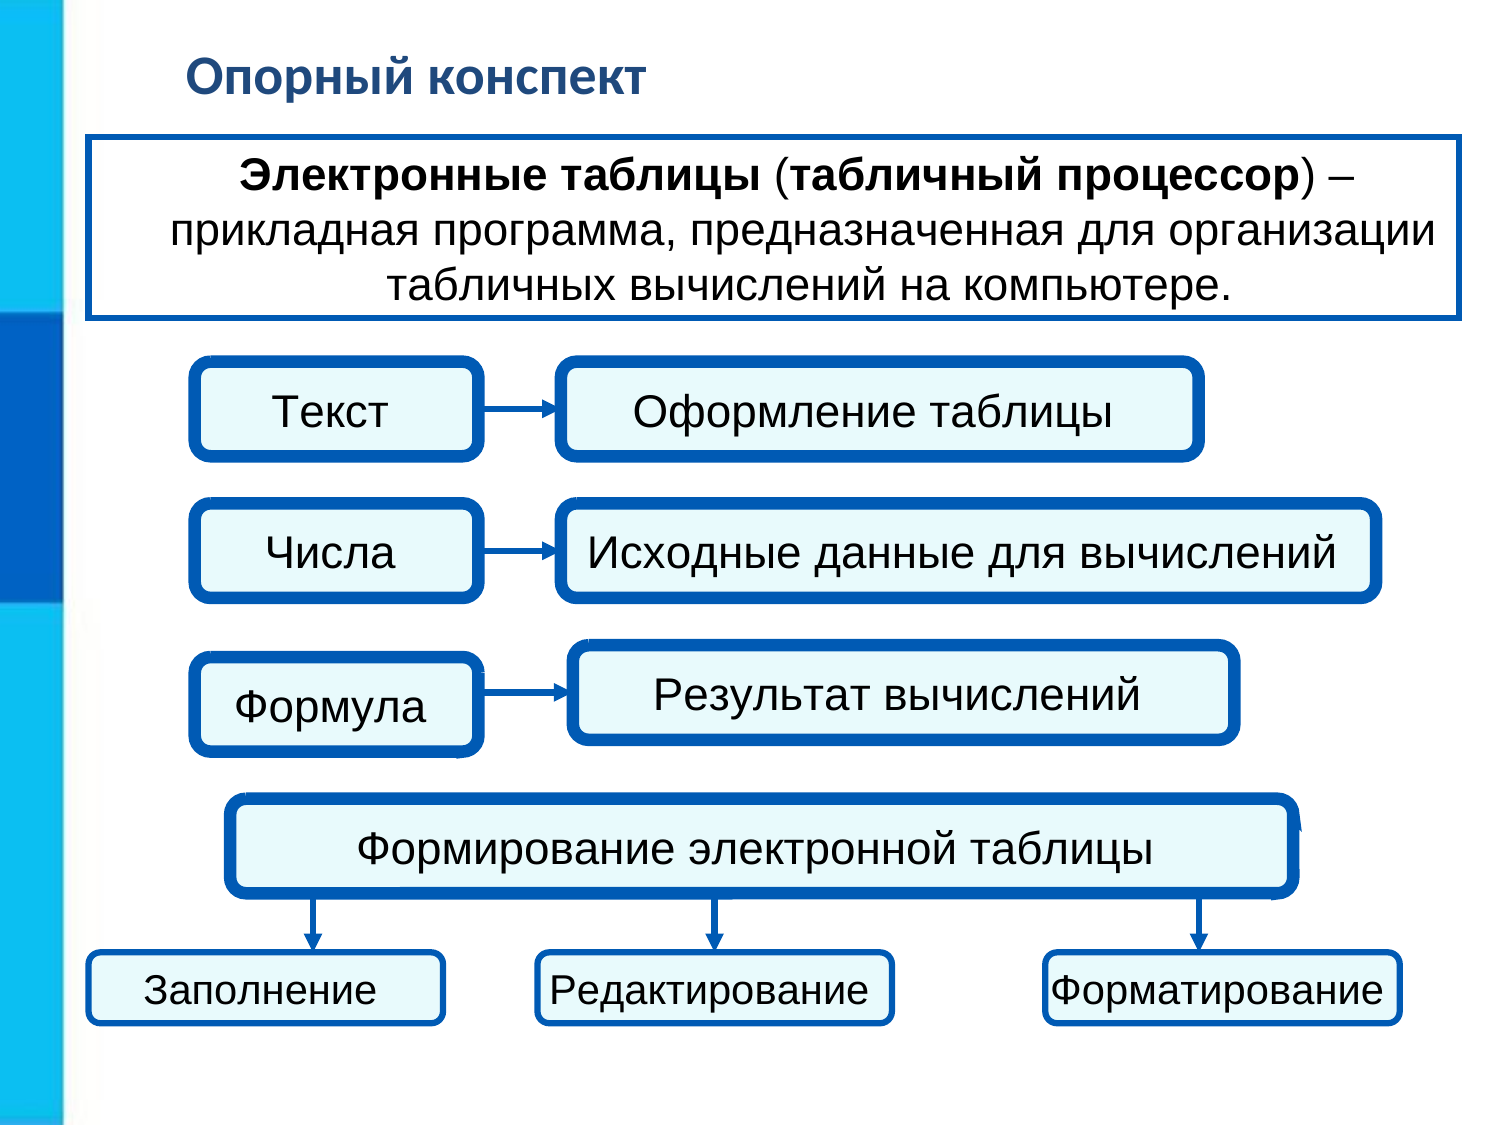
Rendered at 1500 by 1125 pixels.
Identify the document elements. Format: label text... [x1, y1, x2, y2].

text_box Оформление таблицы [560, 361, 1199, 457]
text_box Форматирование [1045, 952, 1400, 1024]
text_box Текст [194, 361, 479, 457]
text_box Электронные таблицы (табличный процессор) – прикладная программа, предназначенная для организации табличных вычислений на компьютере. [88, 137, 1459, 318]
text_box Результат вычислений [572, 645, 1235, 740]
text_box Редактирование [537, 952, 892, 1024]
text_box Формирование электронной таблицы [230, 798, 1294, 894]
text_box Заполнение [88, 952, 444, 1024]
text_box Исходные данные для вычислений [560, 503, 1377, 598]
text_box Формула [194, 657, 479, 752]
text_box Опорный конспект [171, 31, 1425, 114]
text_box Числа [194, 503, 479, 598]
picture [0, 0, 1500, 1125]
